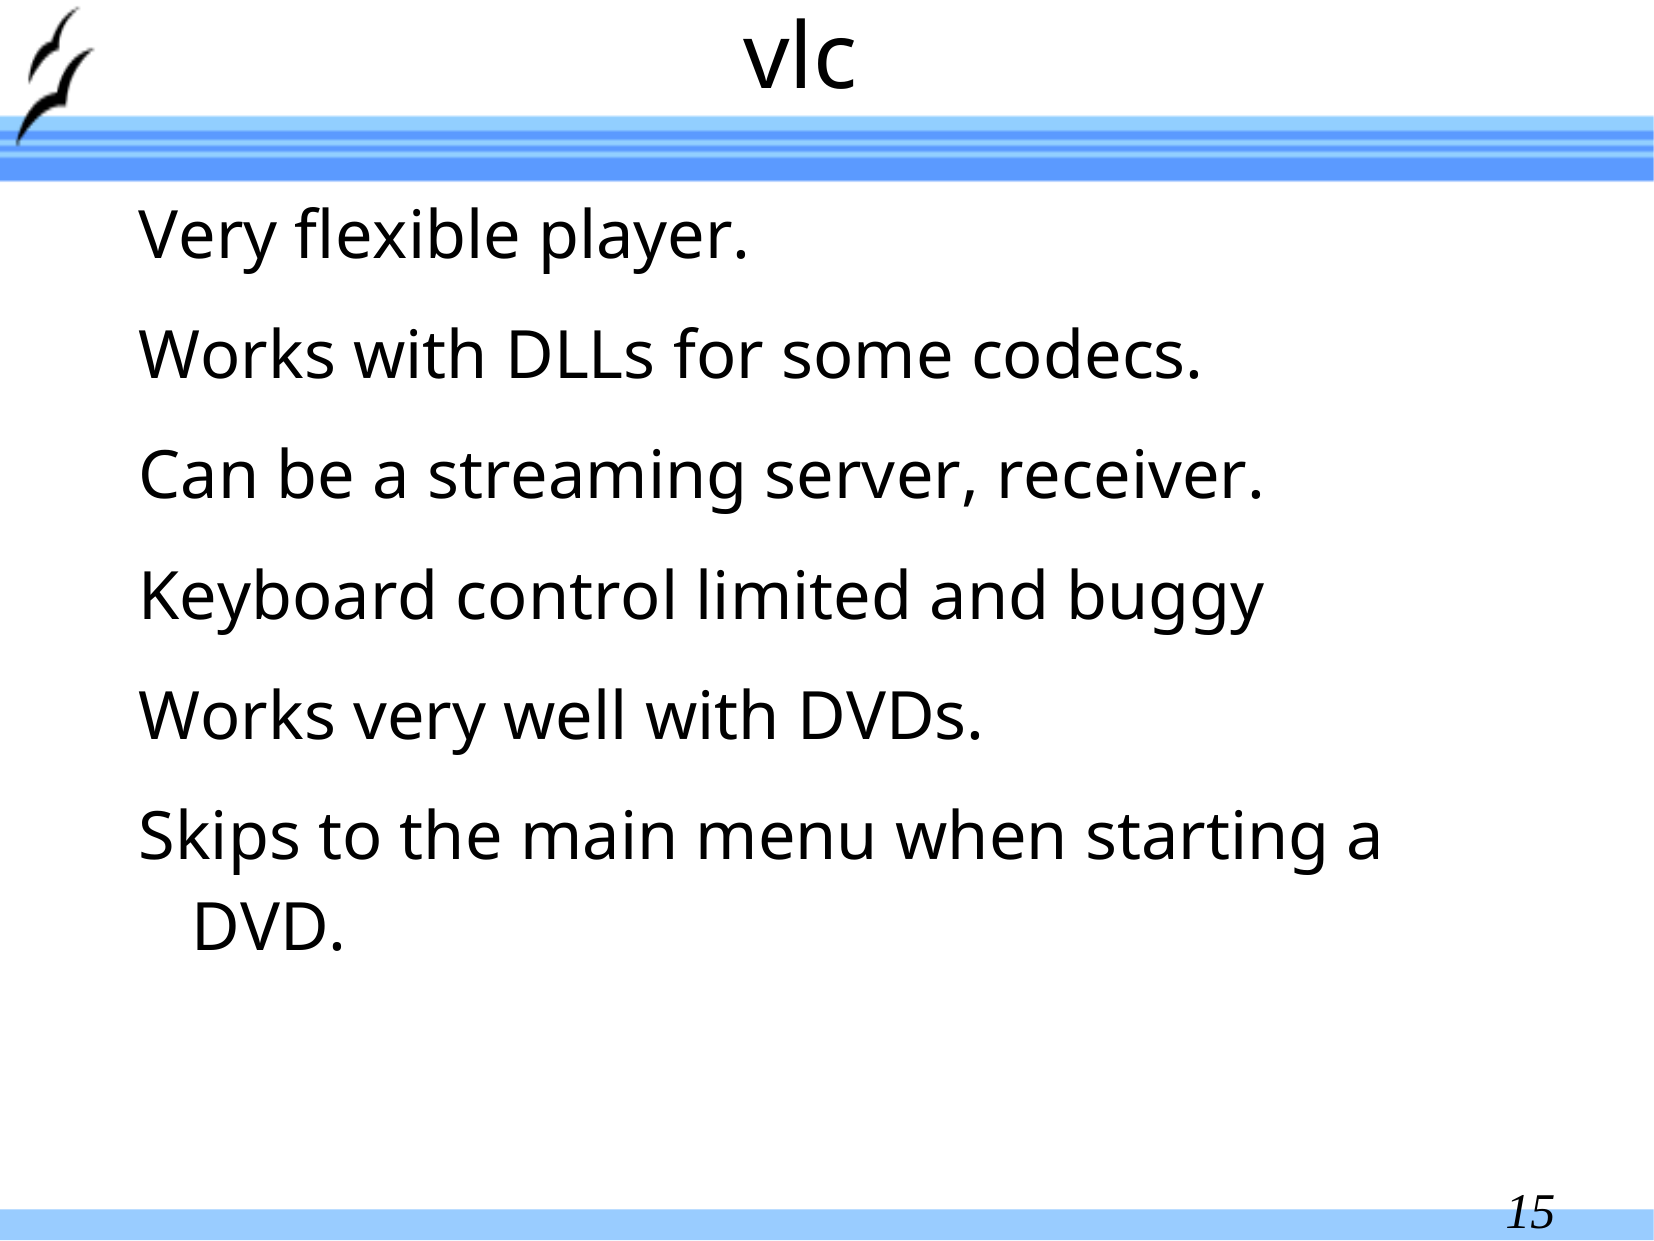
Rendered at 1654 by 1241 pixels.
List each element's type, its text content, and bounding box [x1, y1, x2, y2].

list Very flexible player. Works with DLLs for some codecs. Can be a streaming server, receiver. Keyboard control limited and buggy Works very well with DVDs. Skips to the main menu when starting a DVD. [120, 187, 1533, 1195]
title vlc [94, 0, 1507, 121]
picture [0, 0, 1654, 188]
